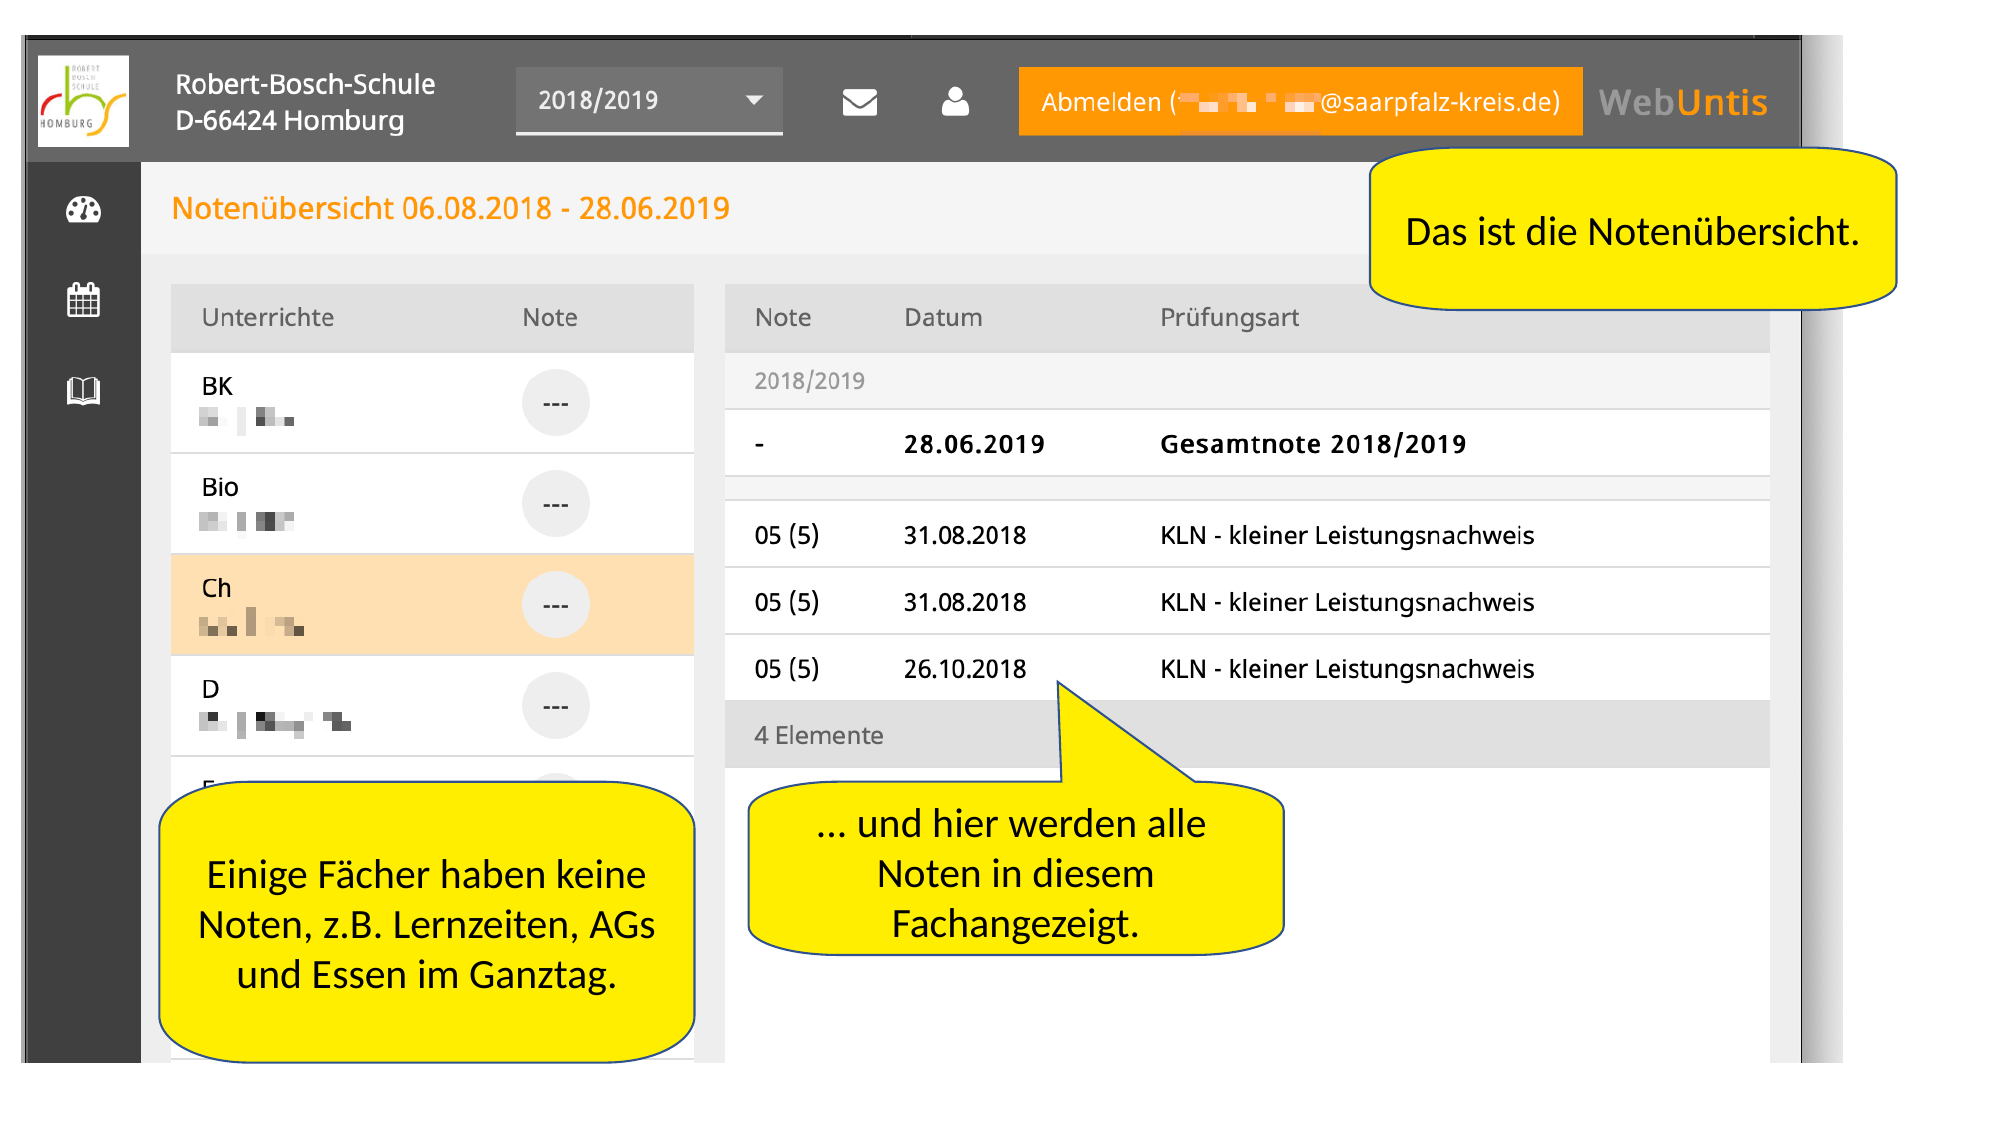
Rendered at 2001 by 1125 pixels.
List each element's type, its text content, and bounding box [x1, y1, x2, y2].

text_box Das ist die Notenübersicht. [1370, 147, 1897, 310]
picture [21, 36, 1843, 1063]
text_box Einige Fächer haben keine Noten, z.B. Lernzeiten, AGs und Essen im Ganztag. [159, 781, 695, 1063]
text_box ... und hier werden alle Noten in diesem Fachangezeigt. [748, 681, 1284, 955]
